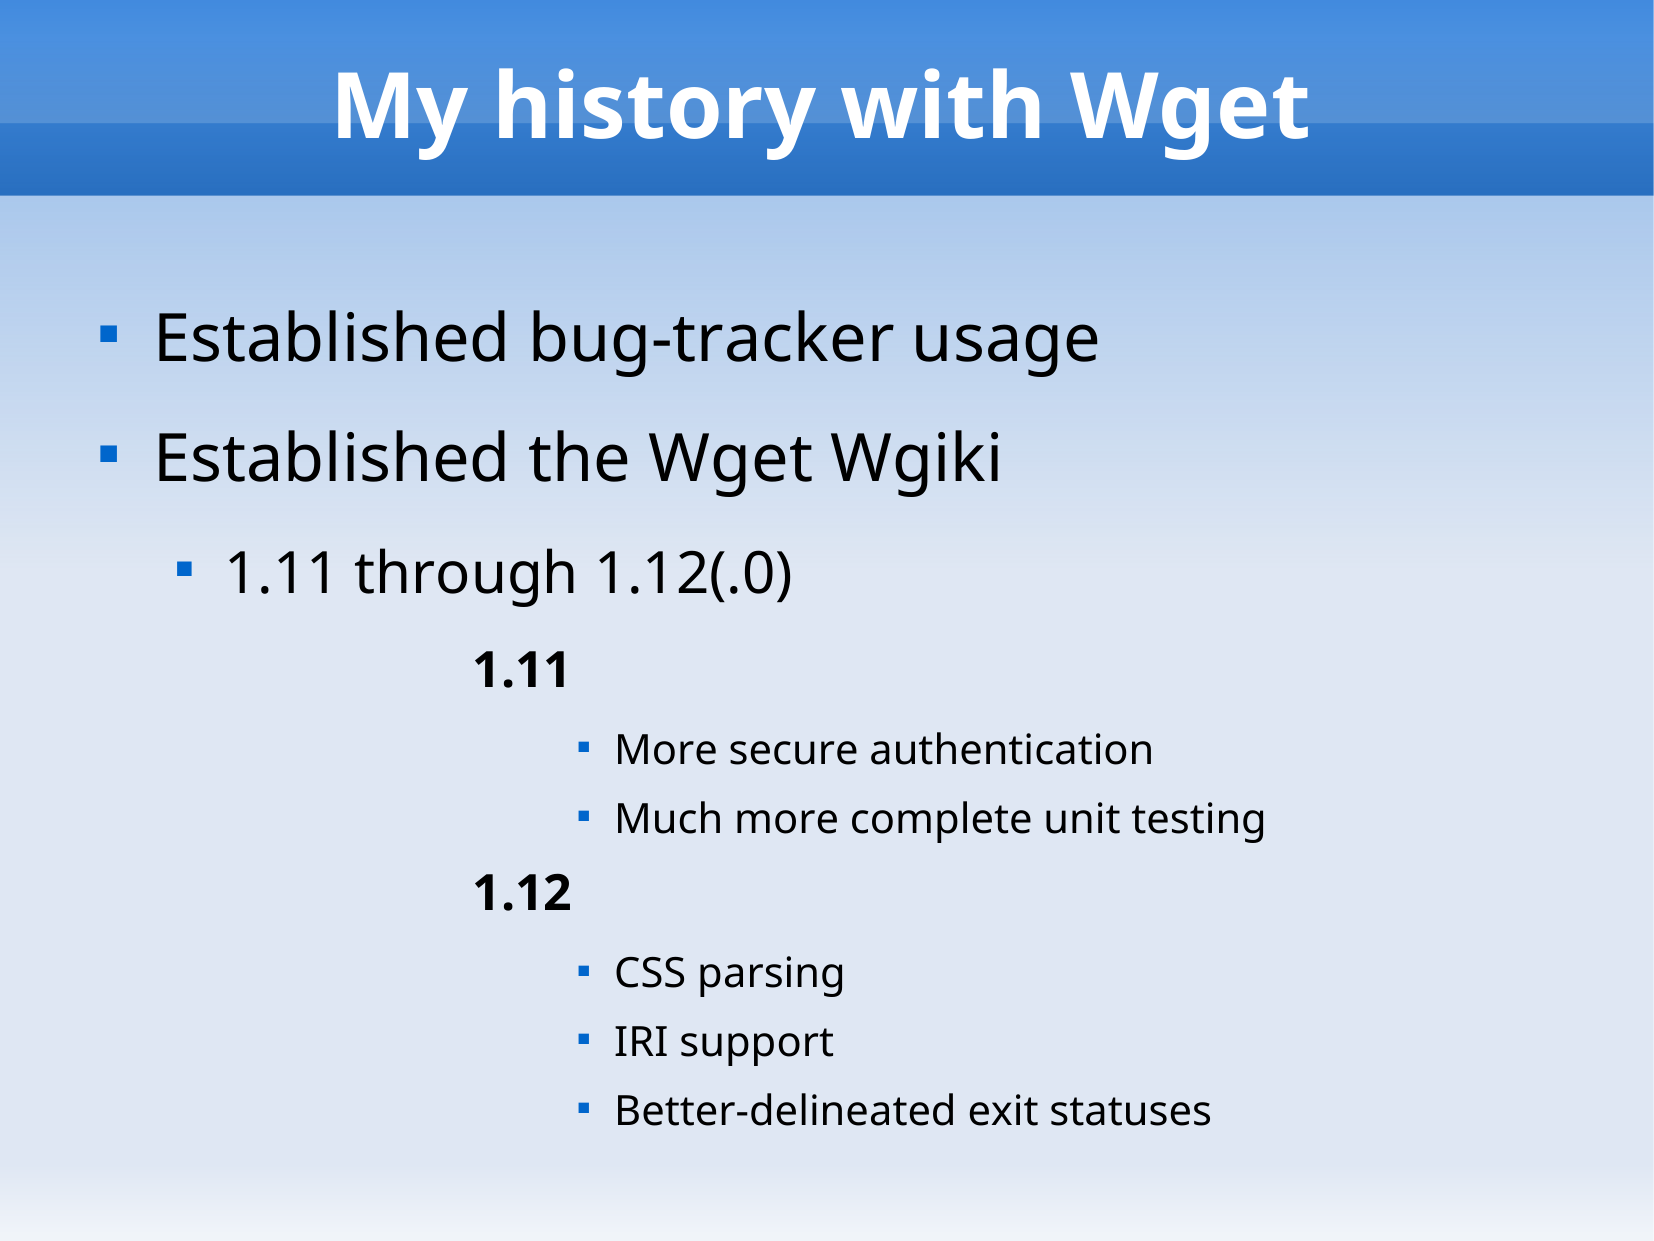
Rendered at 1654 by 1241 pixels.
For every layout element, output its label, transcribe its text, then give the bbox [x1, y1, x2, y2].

title My history with Wget [76, 7, 1565, 200]
list Established bug-tracker usage Established the Wget Wgiki 1.11 through 1.12(.0) 1.11 More secure authentication Much more complete unit testing 1.12 CSS parsing IRI support Better-delineated exit statuses [82, 290, 1571, 1094]
picture [0, 0, 1654, 1241]
